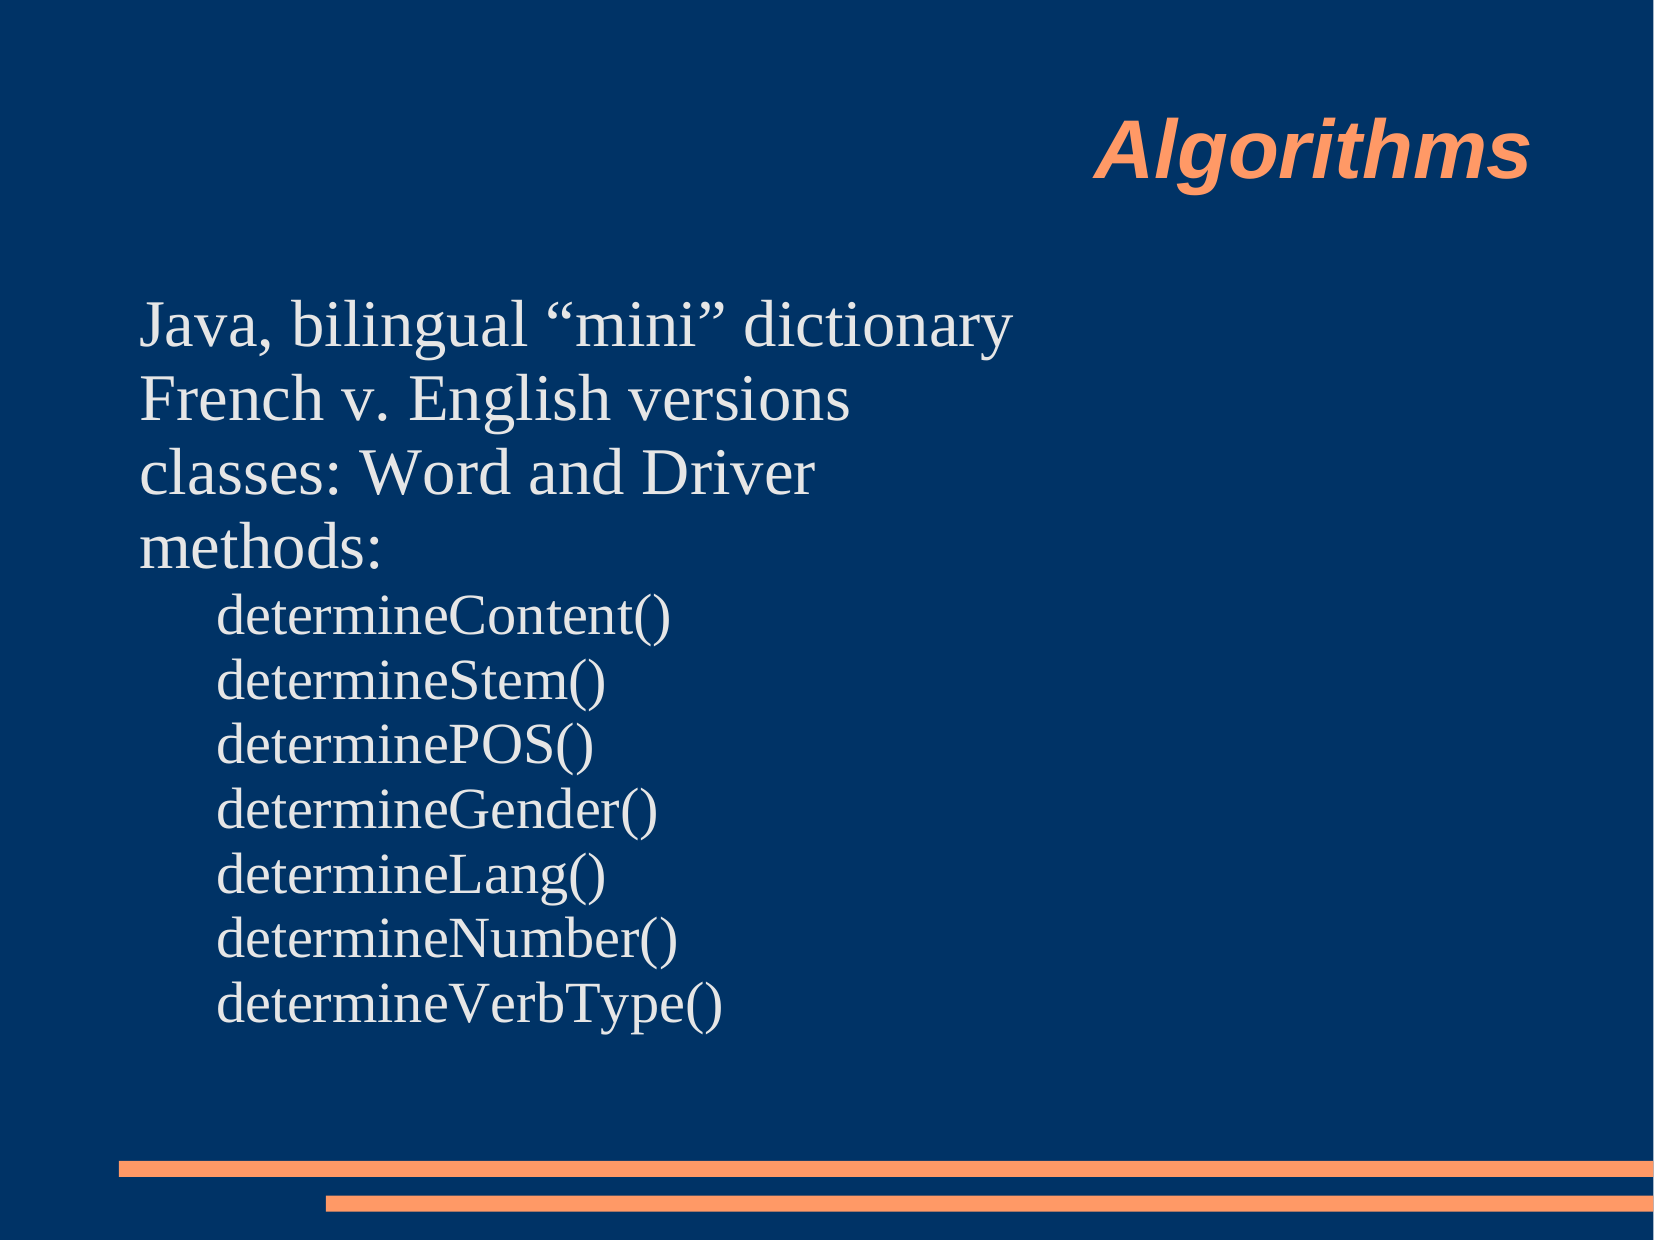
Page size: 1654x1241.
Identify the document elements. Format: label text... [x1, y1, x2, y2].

title Algorithms [121, 46, 1534, 254]
list Java, bilingual “mini” dictionary French v. English versions classes: Word and Driver methods: determineContent() determineStem() determinePOS() determineGender() determineLang() determineNumber() determineVerbType() [121, 286, 1561, 1096]
